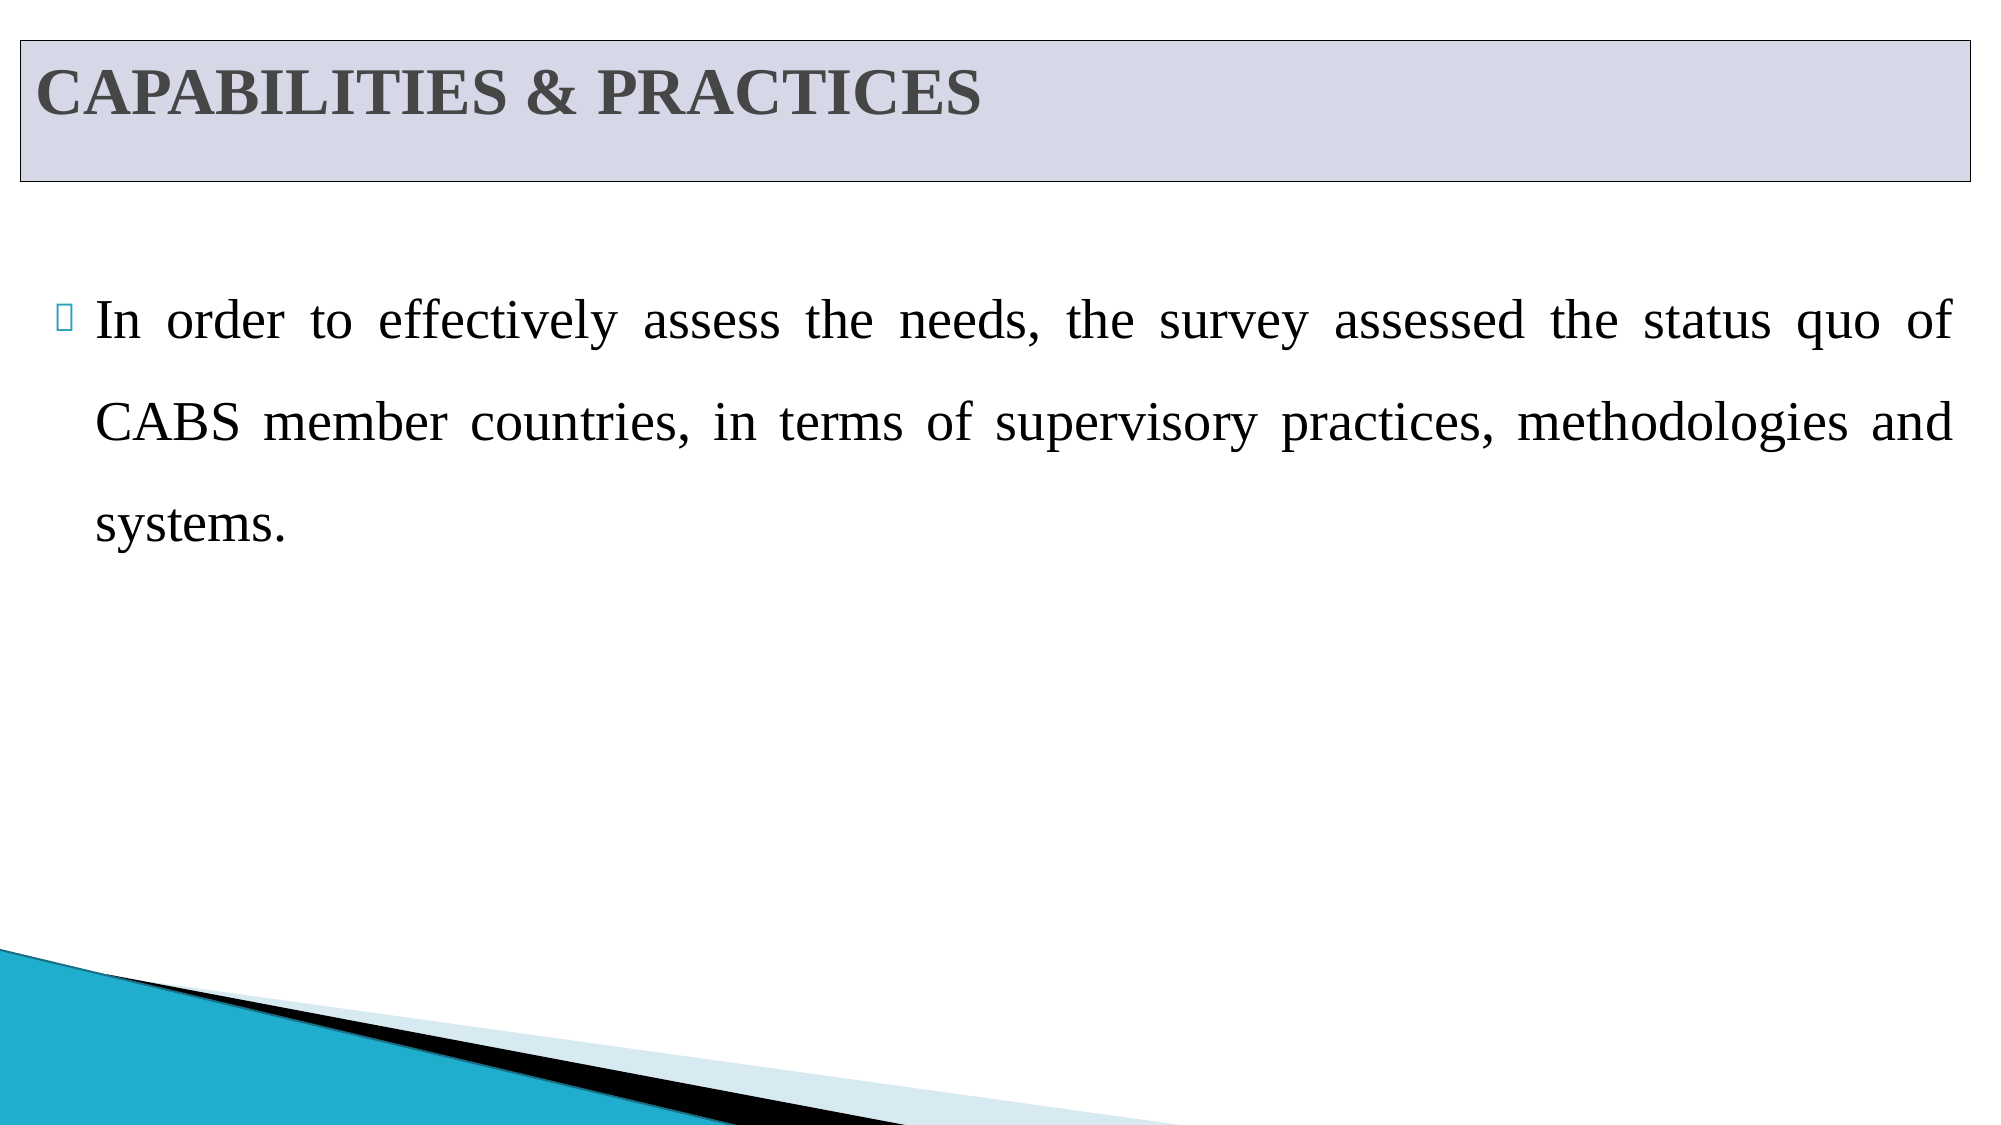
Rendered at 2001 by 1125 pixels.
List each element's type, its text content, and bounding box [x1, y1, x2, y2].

title CAPABILITIES & PRACTICES [20, 40, 1971, 182]
list In order to effectively assess the needs, the survey assessed the status quo of CABS member countries, in terms of supervisory practices, methodologies and systems. [20, 241, 1971, 1084]
